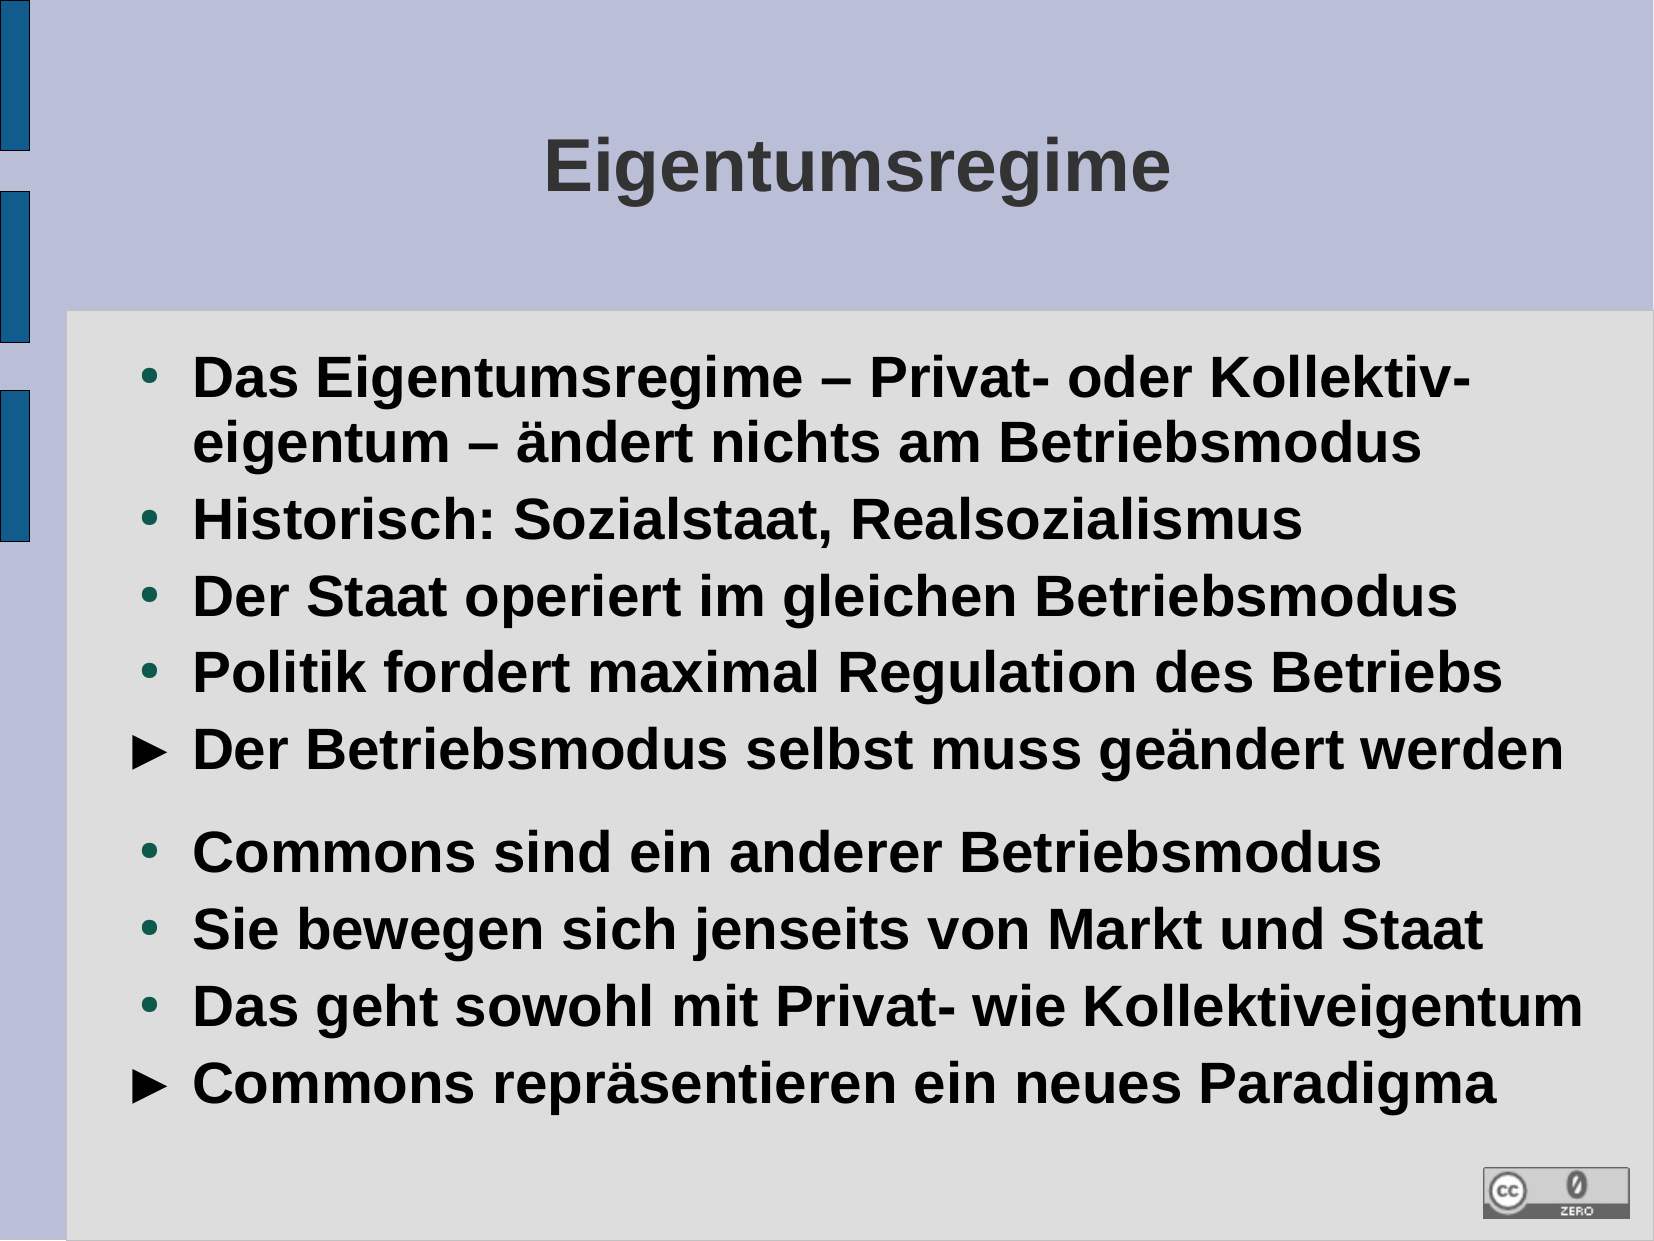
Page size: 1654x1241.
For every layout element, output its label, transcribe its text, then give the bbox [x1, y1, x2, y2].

title Eigentumsregime [121, 61, 1595, 269]
picture [1483, 1167, 1630, 1219]
list Das Eigentumsregime – Privat- oder Kollektiv-eigentum – ändert nichts am Betriebsmodus Historisch: Sozialstaat, Realsozialismus Der Staat operiert im gleichen Betriebsmodus Politik fordert maximal Regulation des Betriebs ► Der Betriebsmodus selbst muss geändert werden Commons sind ein anderer Betriebsmodus Sie bewegen sich jenseits von Markt und Staat Das geht sowohl mit Privat- wie Kollektiveigentum ► Commons repräsentieren ein neues Paradigma [121, 344, 1595, 1152]
